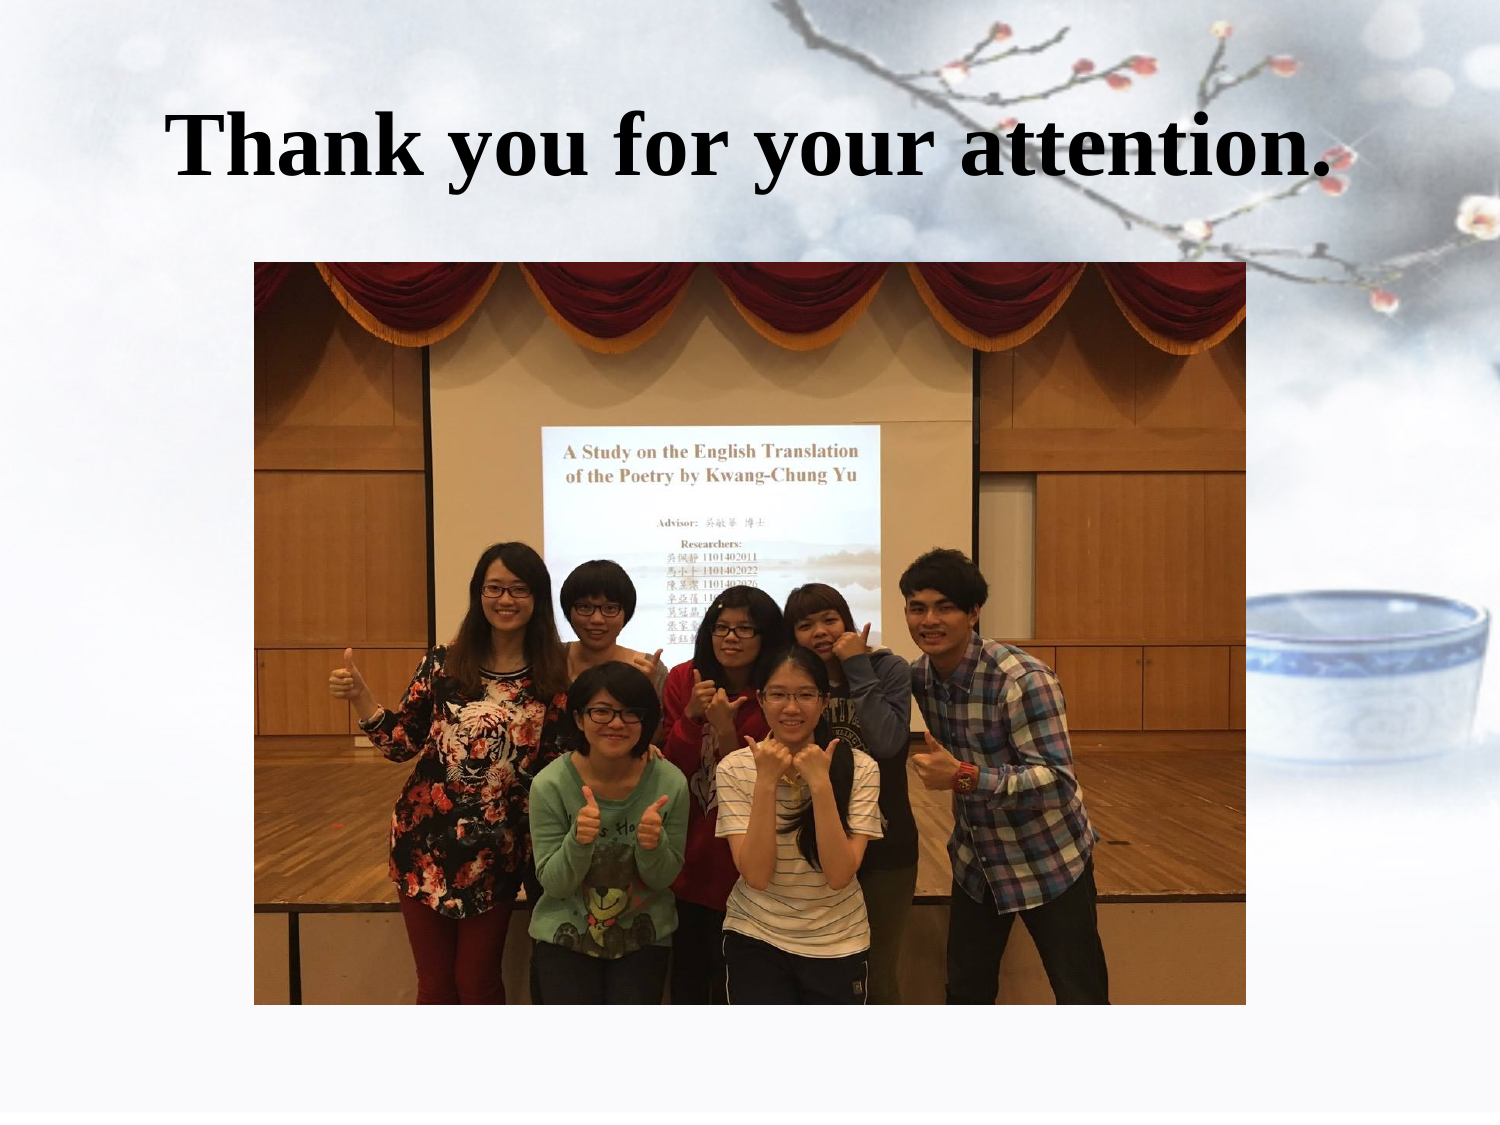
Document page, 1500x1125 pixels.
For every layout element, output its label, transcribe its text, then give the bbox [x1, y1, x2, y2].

text_box Thank you for your attention. [75, 45, 1426, 233]
picture [0, 0, 1500, 1125]
